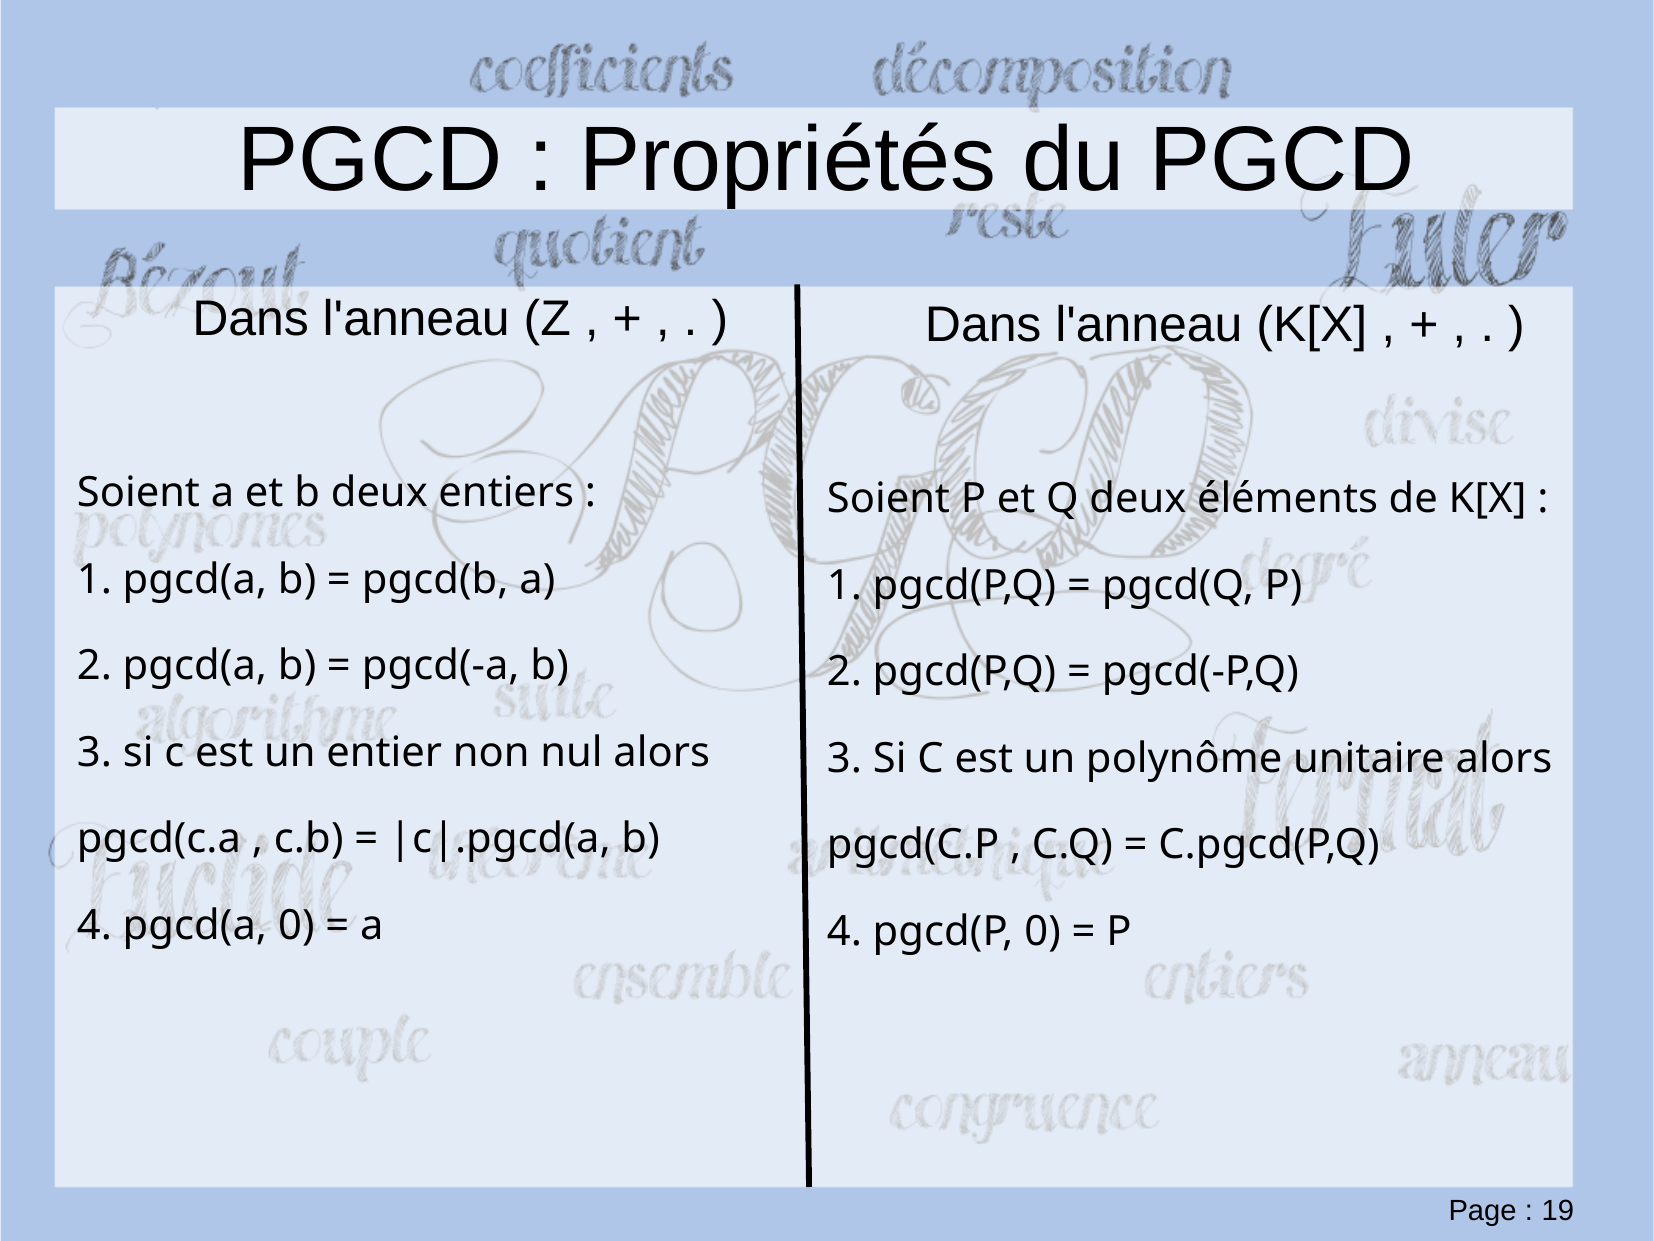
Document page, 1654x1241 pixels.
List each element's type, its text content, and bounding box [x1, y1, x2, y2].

title PGCD : Propriétés du PGCD [82, 55, 1571, 263]
list Dans l'anneau (K[X] , + , . ) Soient P et Q deux éléments de K[X] : 1. pgcd(P,Q) = pgcd(Q, P) 2. pgcd(P,Q) = pgcd(-P,Q) 3. Si C est un polynôme unitaire alors pgcd(C.P , C.Q) = C.pgcd(P,Q) 4. pgcd(P, 0) = P [826, 296, 1554, 1176]
picture [0, 0, 1654, 1241]
list Dans l'anneau (Z , + , . ) Soient a et b deux entiers : 1. pgcd(a, b) = pgcd(b, a) 2. pgcd(a, b) = pgcd(-a, b) 3. si c est un entier non nul alors pgcd(c.a , c.b) = |c|.pgcd(a, b) 4. pgcd(a, 0) = a [76, 290, 774, 1170]
